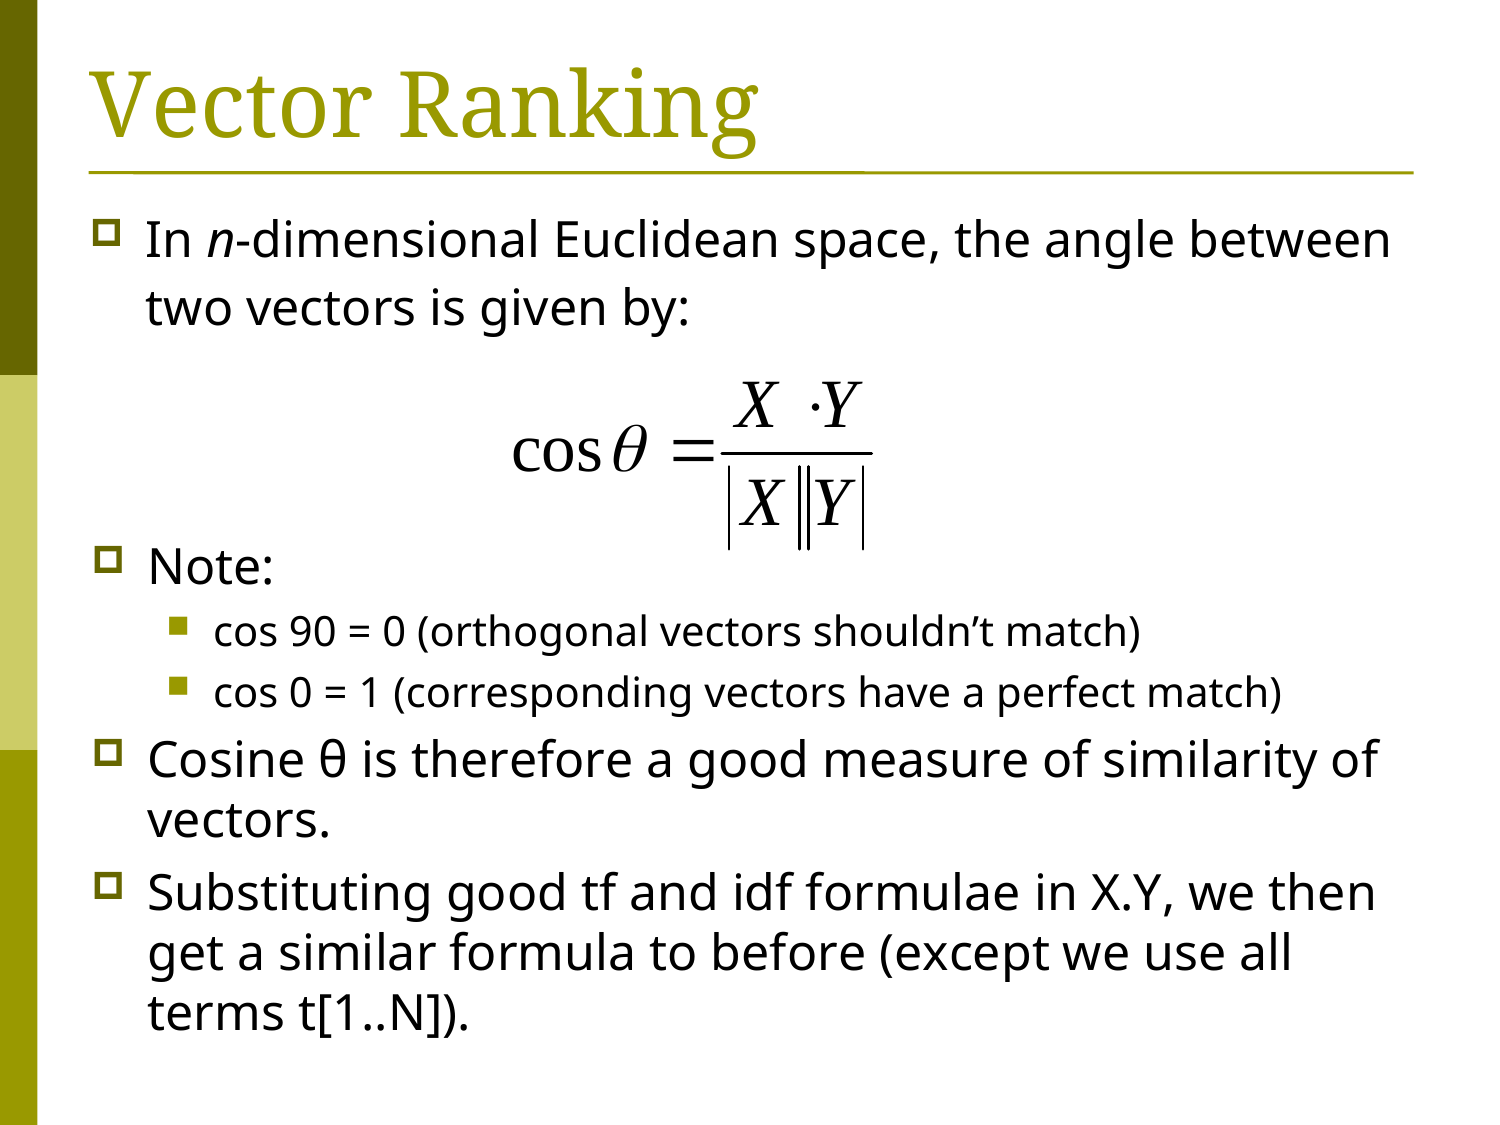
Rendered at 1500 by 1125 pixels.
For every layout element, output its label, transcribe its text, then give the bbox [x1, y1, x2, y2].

chart [501, 361, 888, 527]
list In n-dimensional Euclidean space, the angle between two vectors is given by: [75, 196, 1436, 339]
title Vector Ranking [75, 45, 1426, 173]
text_box Note: cos 90 = 0 (orthogonal vectors shouldn’t match) cos 0 = 1 (corresponding vectors have a perfect match)‏ Cosine θ is therefore a good measure of similarity of vectors. Substituting good tf and idf formulae in X.Y, we then get a similar formula to before (except we use all terms t[1..N]). [76, 527, 1437, 1071]
